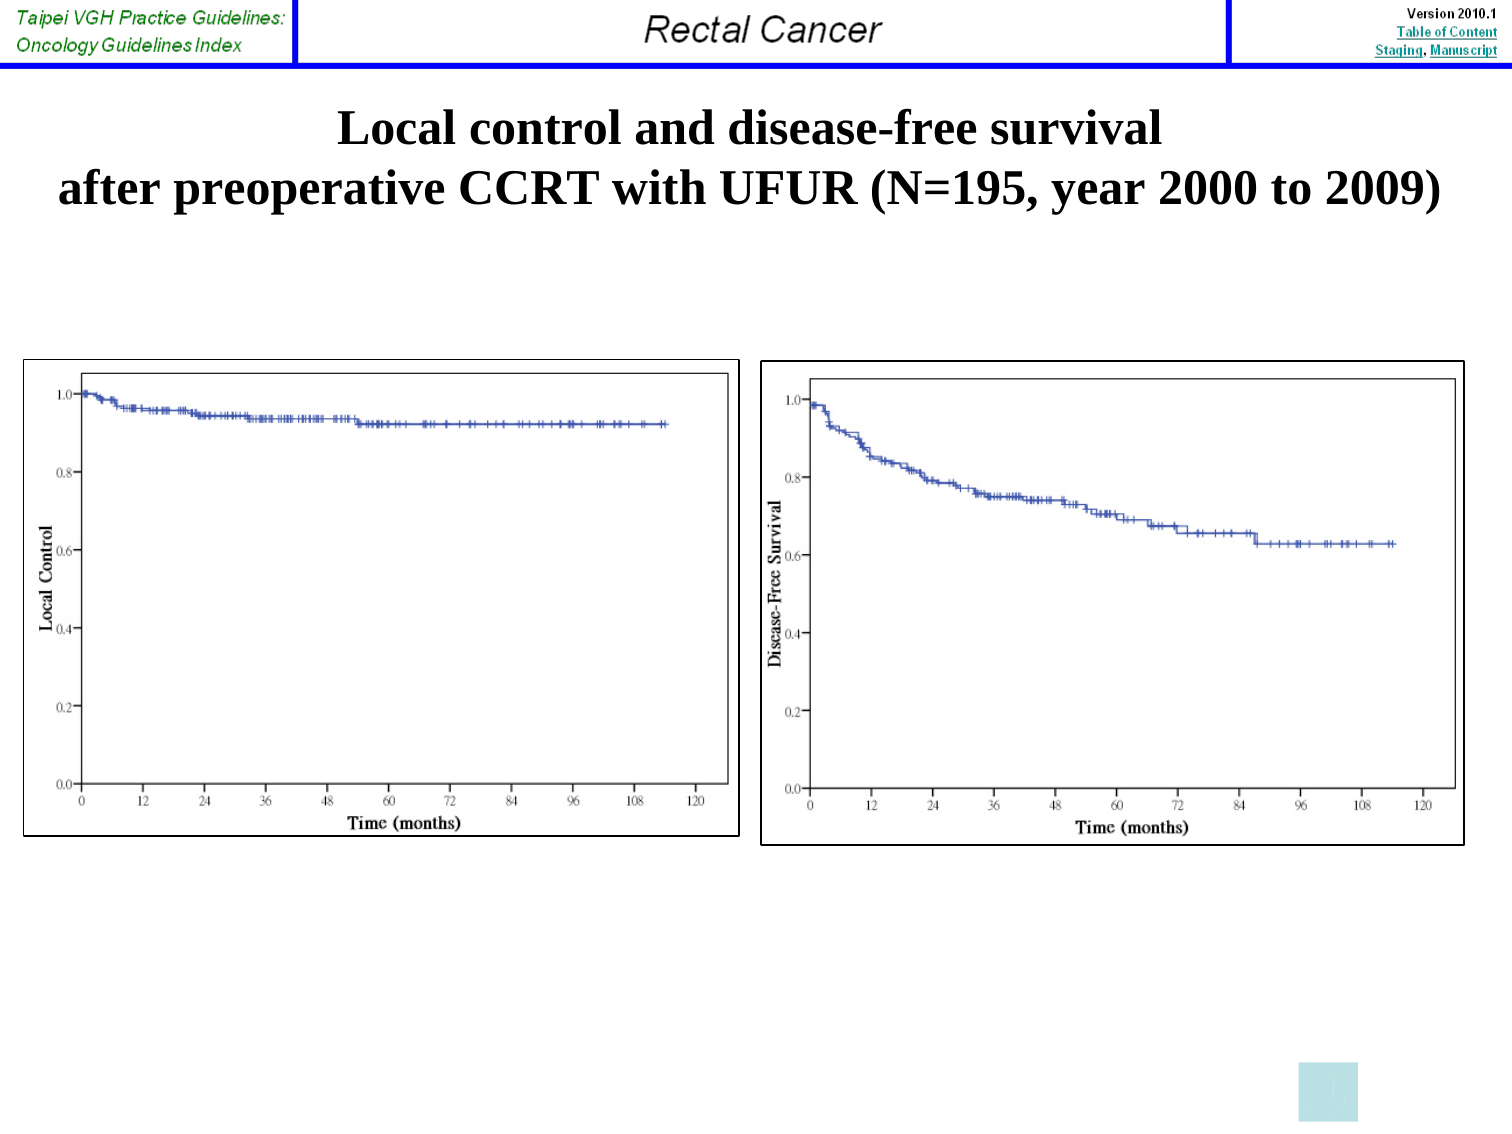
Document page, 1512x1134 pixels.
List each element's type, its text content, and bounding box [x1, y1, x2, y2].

chart [24, 360, 738, 835]
chart [762, 362, 1463, 844]
title Local control and disease-free survival after preoperative CCRT with UFUR (N=195, year 2000 to 2009) [37, 87, 1463, 201]
